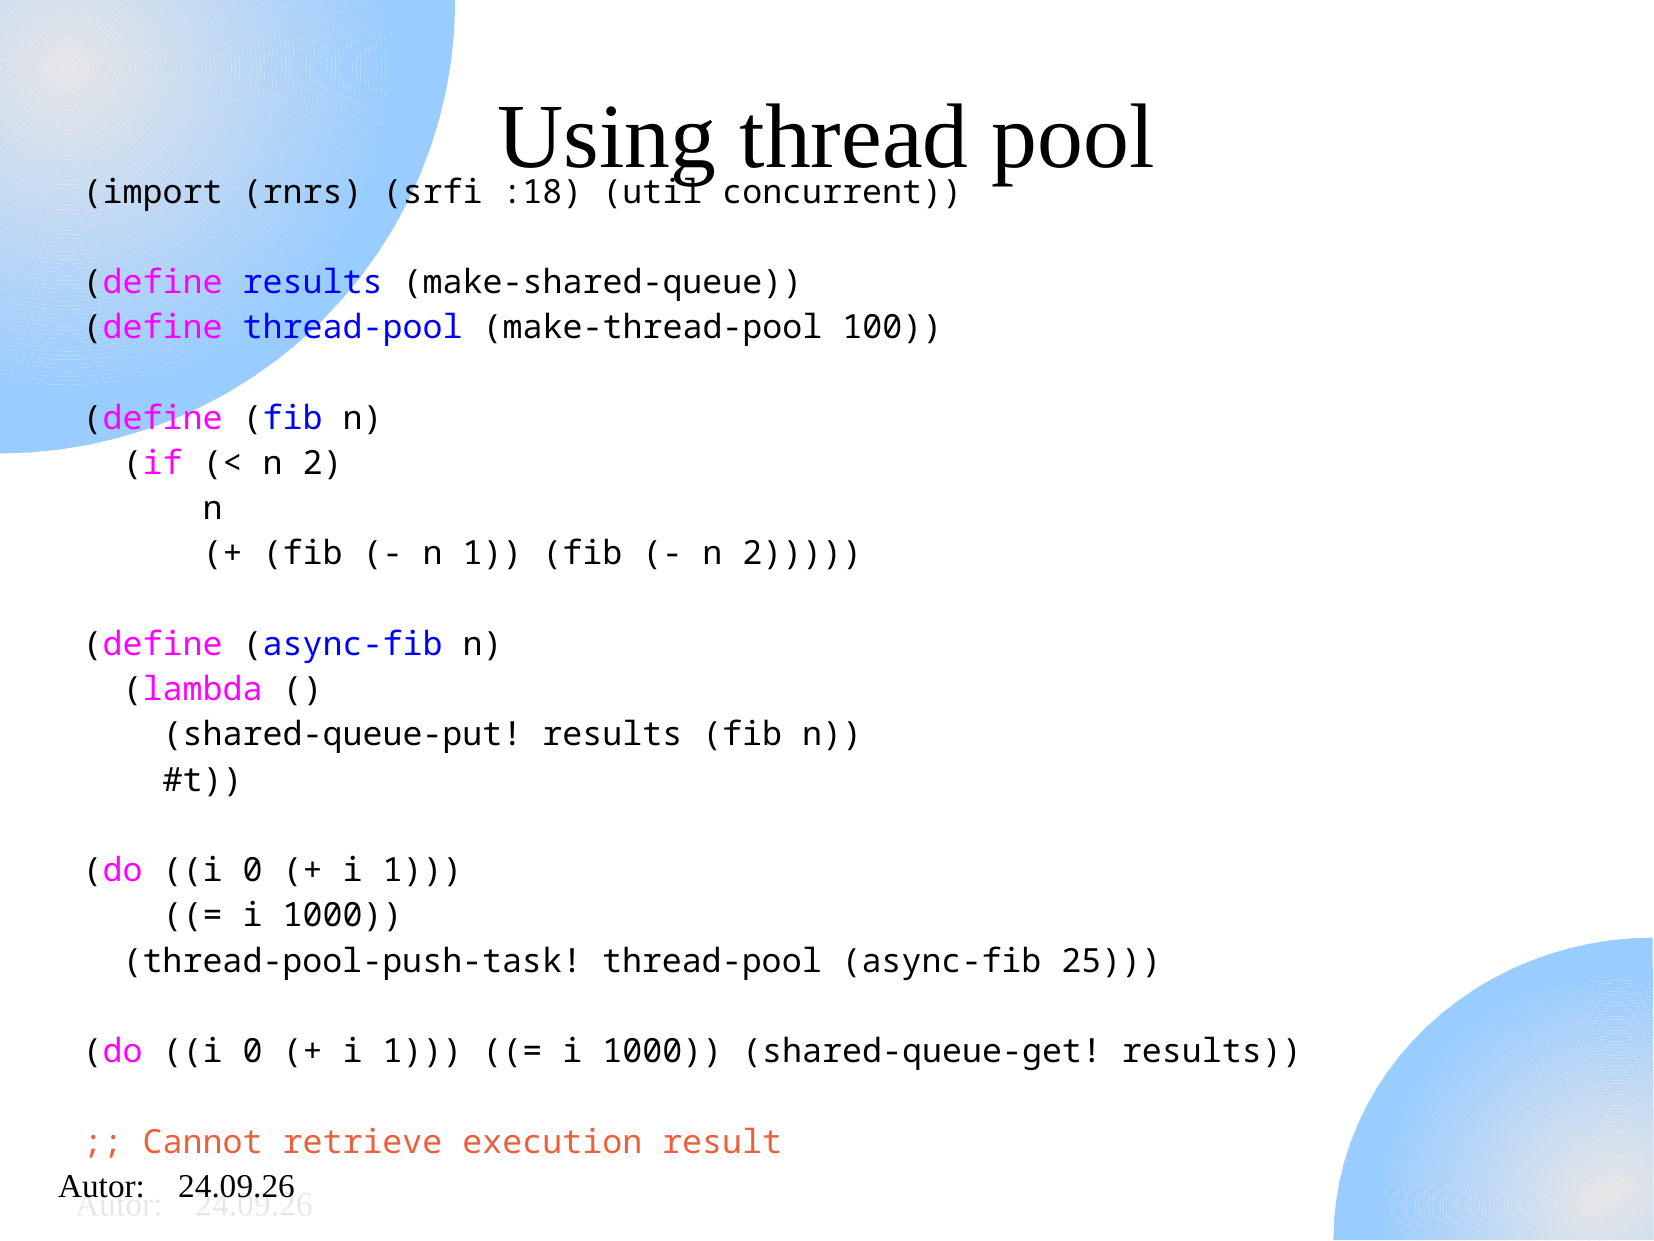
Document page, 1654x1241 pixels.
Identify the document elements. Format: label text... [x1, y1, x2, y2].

title Using thread pool [82, 49, 1571, 177]
subtitle (import (rnrs) (srfi :18) (util concurrent)) (define results (make-shared-queue)) (define thread-pool (make-thread-pool 100)) (define (fib n) (if (< n 2) n (+ (fib (- n 1)) (fib (- n 2))))) (define (async-fib n) (lambda () (shared-queue-put! results (fib n)) #t)) (do ((i 0 (+ i 1))) ((= i 1000)) (thread-pool-push-task! thread-pool (async-fib 25))) (do ((i 0 (+ i 1))) ((= i 1000)) (shared-queue-get! results)) ;; Cannot retrieve execution result [82, 177, 1571, 1154]
